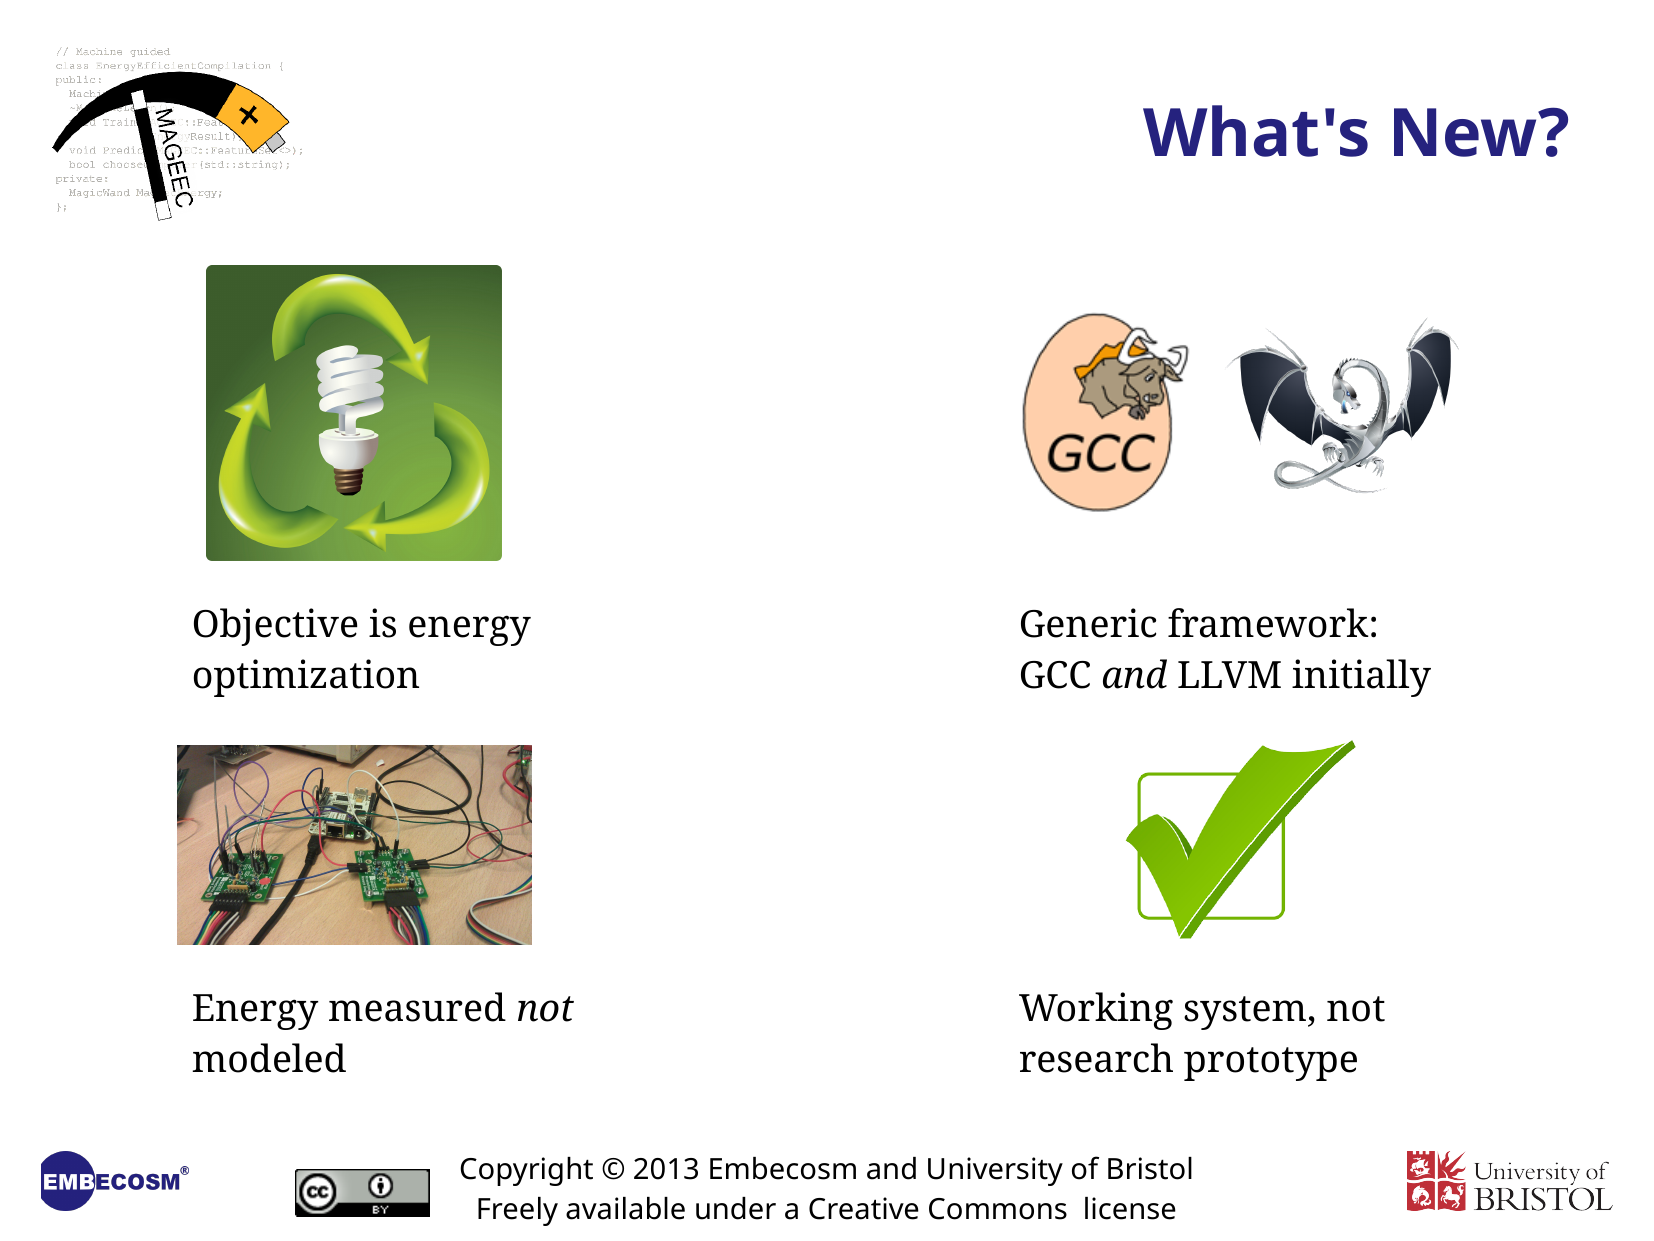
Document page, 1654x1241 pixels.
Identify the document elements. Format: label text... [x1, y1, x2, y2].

picture [1122, 733, 1359, 945]
text_box Generic framework: GCC and LLVM initially [1003, 590, 1477, 709]
picture [1020, 311, 1191, 515]
picture [1223, 295, 1460, 532]
picture [206, 265, 502, 562]
picture [41, 1151, 189, 1211]
picture [52, 47, 302, 225]
text_box Working system, not research prototype [1003, 974, 1477, 1093]
picture [177, 745, 532, 945]
picture [295, 1169, 430, 1217]
text_box Energy measured not modeled [177, 974, 650, 1093]
picture [1407, 1151, 1613, 1211]
text_box Objective is energy optimization [177, 590, 650, 709]
title What's New? [326, 44, 1571, 217]
